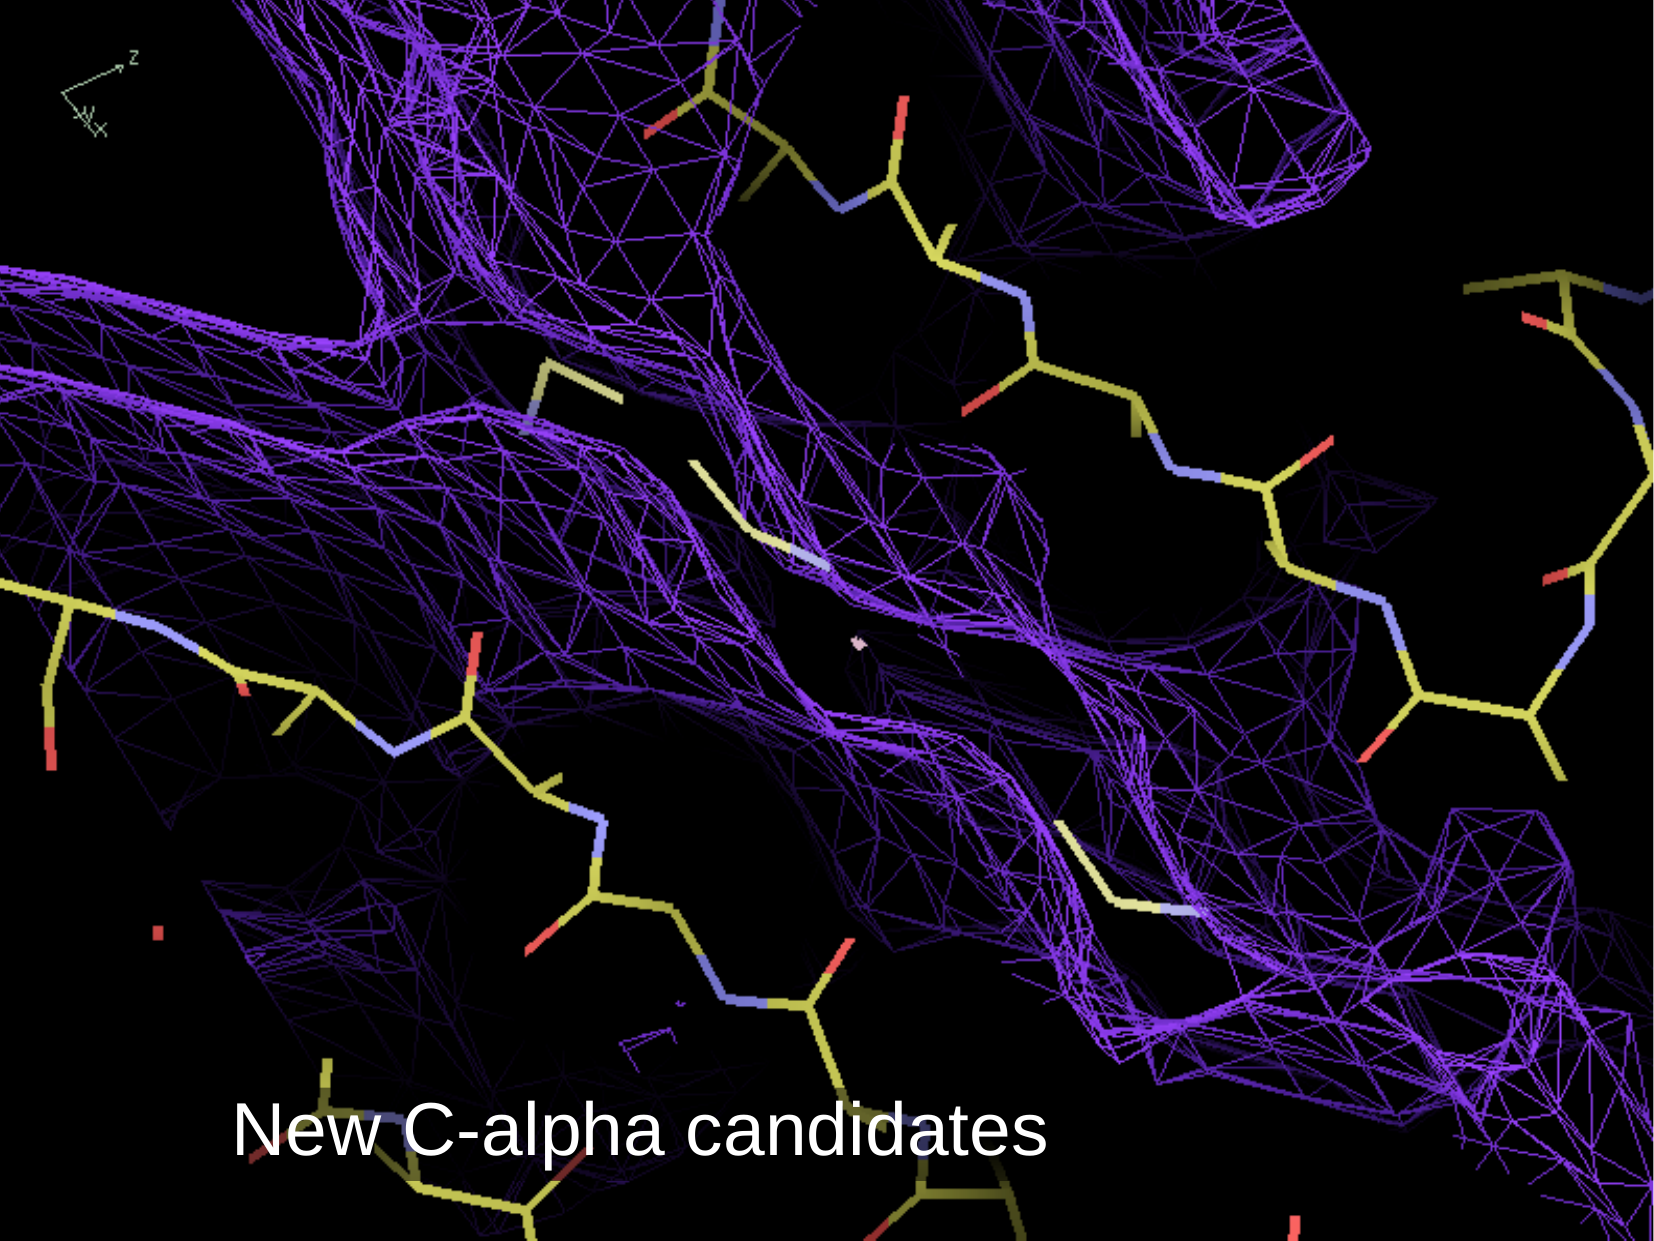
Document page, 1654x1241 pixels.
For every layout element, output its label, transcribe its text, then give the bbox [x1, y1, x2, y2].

text_box New C-alpha candidates [231, 1087, 1050, 1181]
picture [0, 0, 1654, 1241]
